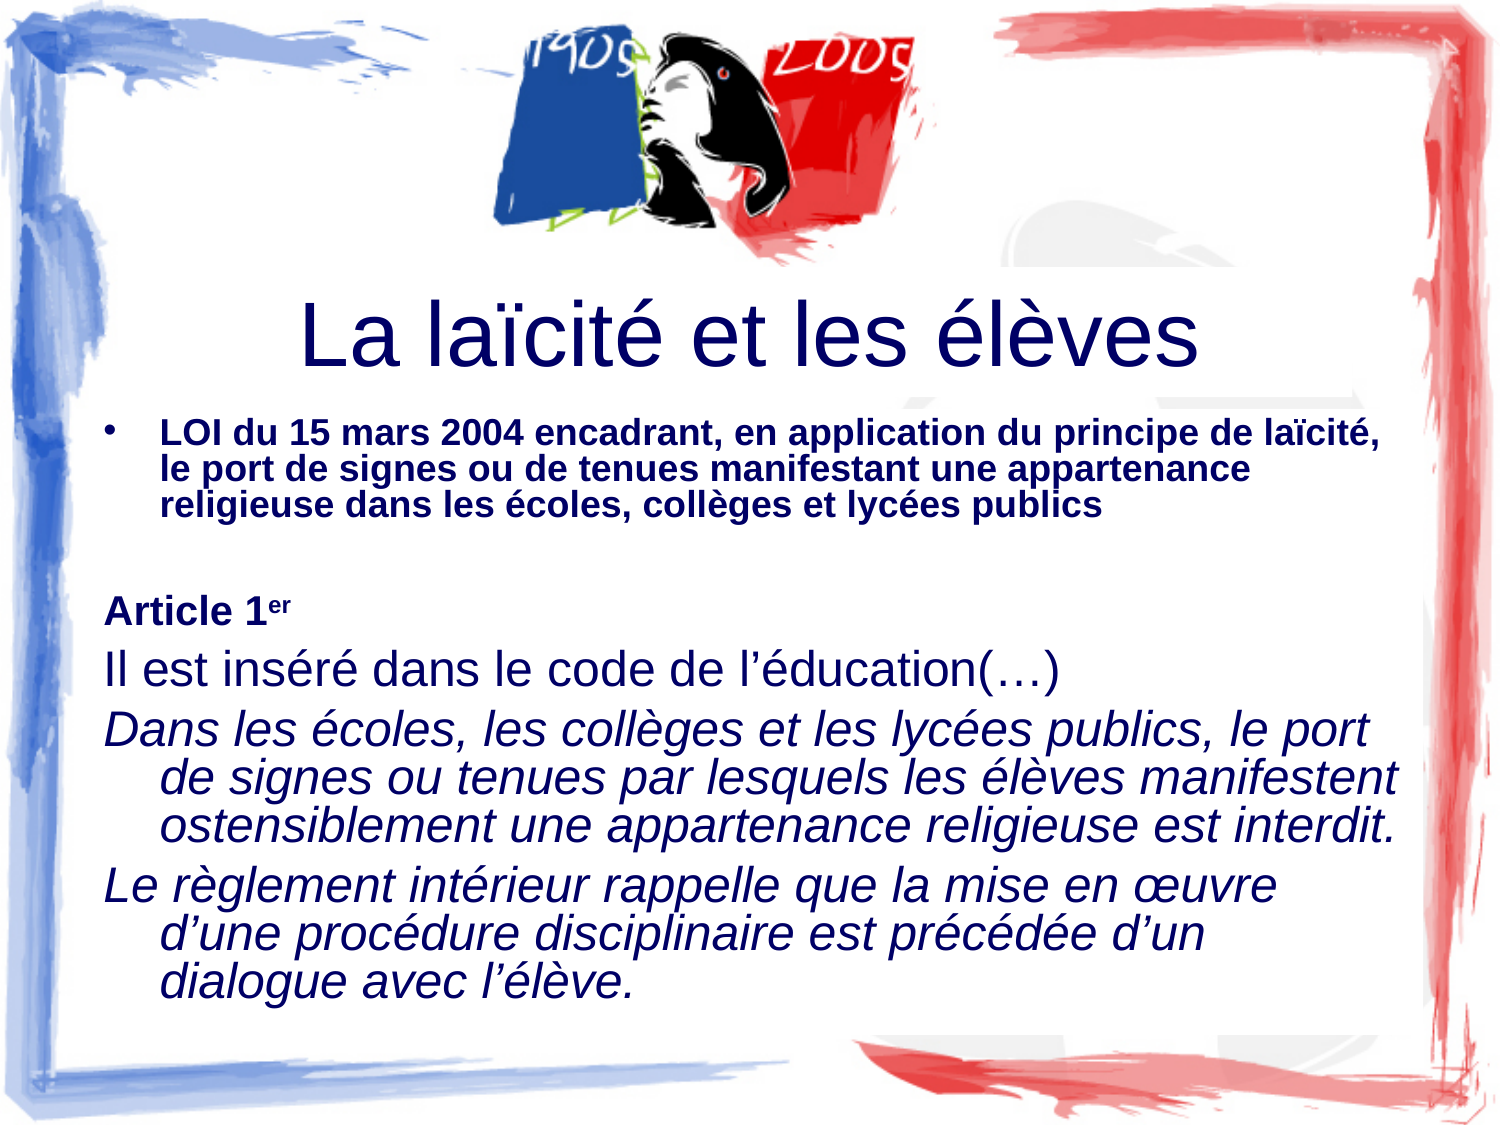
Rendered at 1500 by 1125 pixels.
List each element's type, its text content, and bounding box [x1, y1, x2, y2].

list LOI du 15 mars 2004 encadrant, en application du principe de laïcité, le port de signes ou de tenues manifestant une appartenance religieuse dans les écoles, collèges et lycées publics Article 1er Il est inséré dans le code de l’éducation(…) Dans les écoles, les collèges et les lycées publics, le port de signes ou tenues par lesquels les élèves manifestent ostensiblement une appartenance religieuse est interdit. Le règlement intérieur rappelle que la mise en œuvre d’une procédure disciplinaire est précédée d’un dialogue avec l’élève. [88, 408, 1424, 1035]
picture [0, 0, 1500, 1125]
title La laïcité et les élèves [147, 267, 1353, 398]
